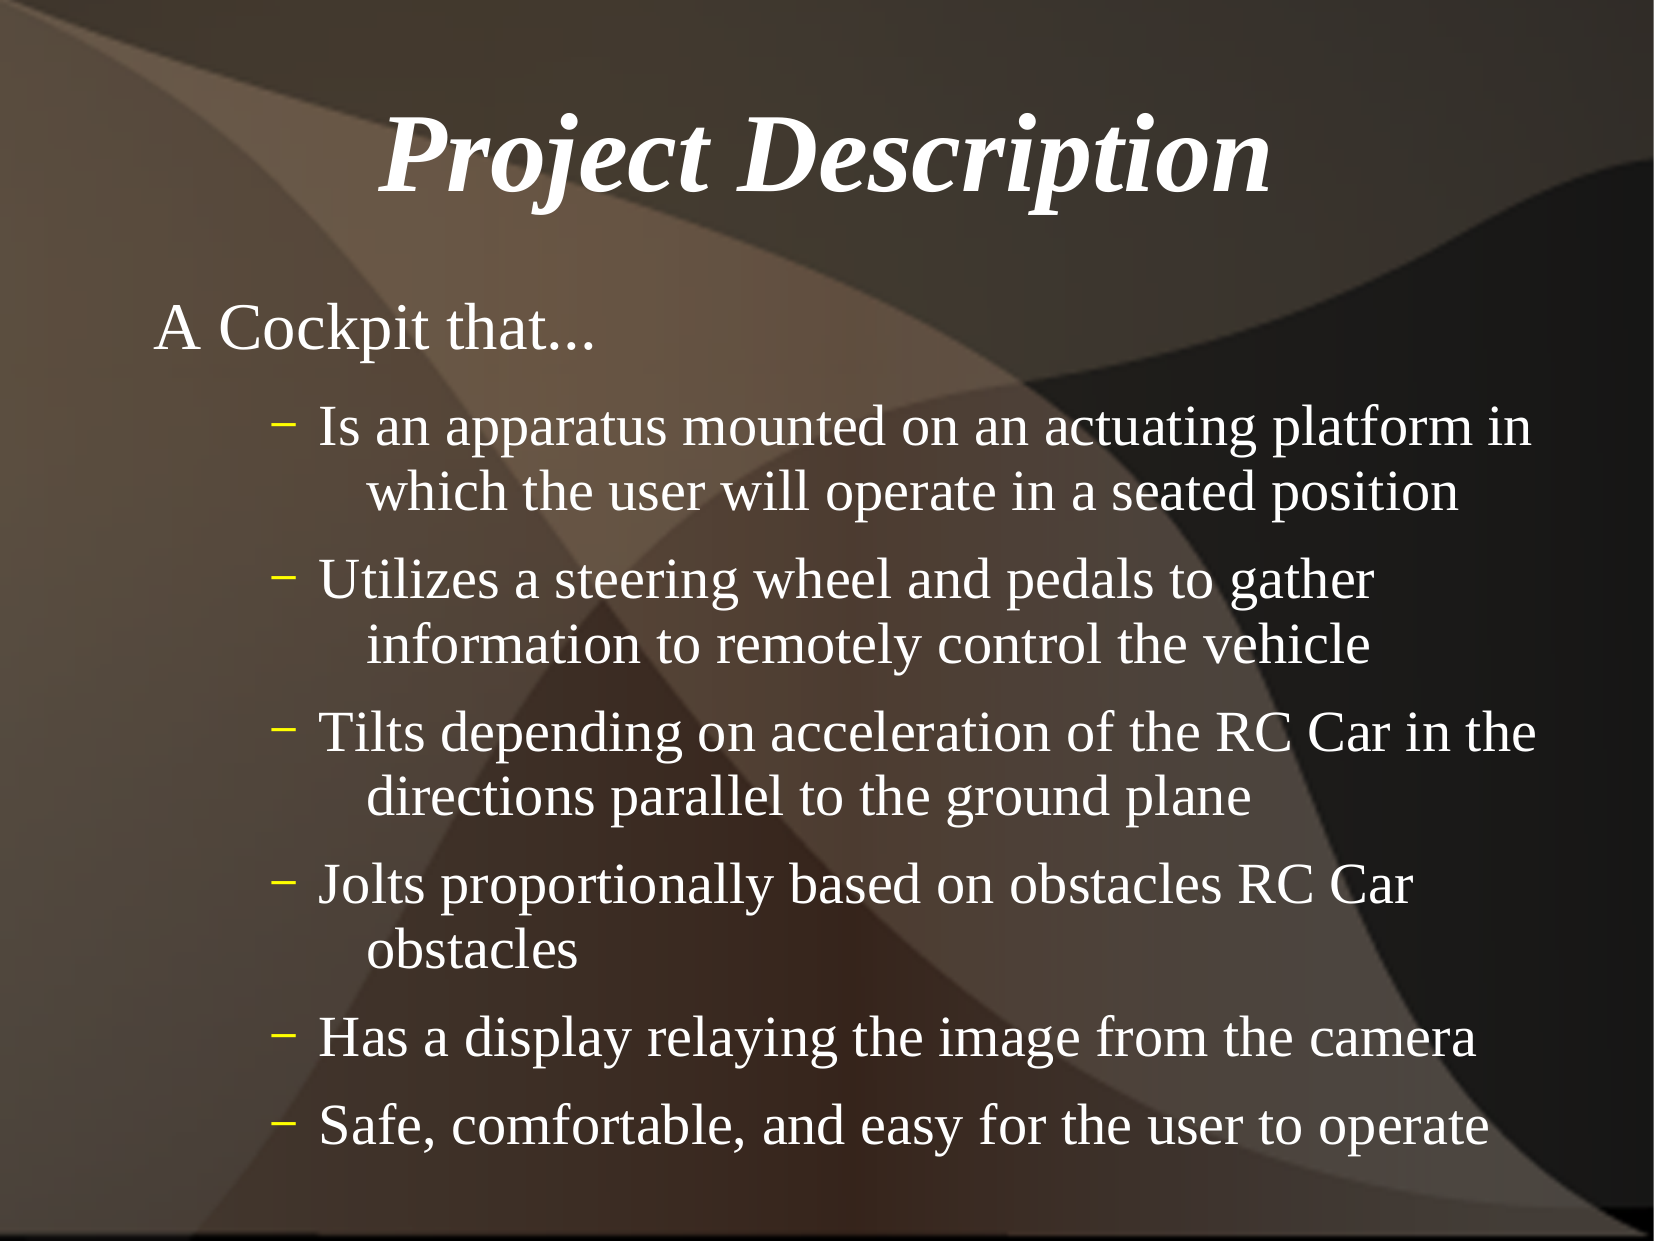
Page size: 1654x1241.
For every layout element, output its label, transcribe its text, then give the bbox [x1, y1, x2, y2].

list A Cockpit that... Is an apparatus mounted on an actuating platform in which the user will operate in a seated position Utilizes a steering wheel and pedals to gather information to remotely control the vehicle Tilts depending on acceleration of the RC Car in the directions parallel to the ground plane Jolts proportionally based on obstacles RC Car obstacles Has a display relaying the image from the camera Safe, comfortable, and easy for the user to operate [82, 290, 1571, 1167]
picture [0, 0, 1654, 1241]
title Project Description [82, 49, 1571, 257]
